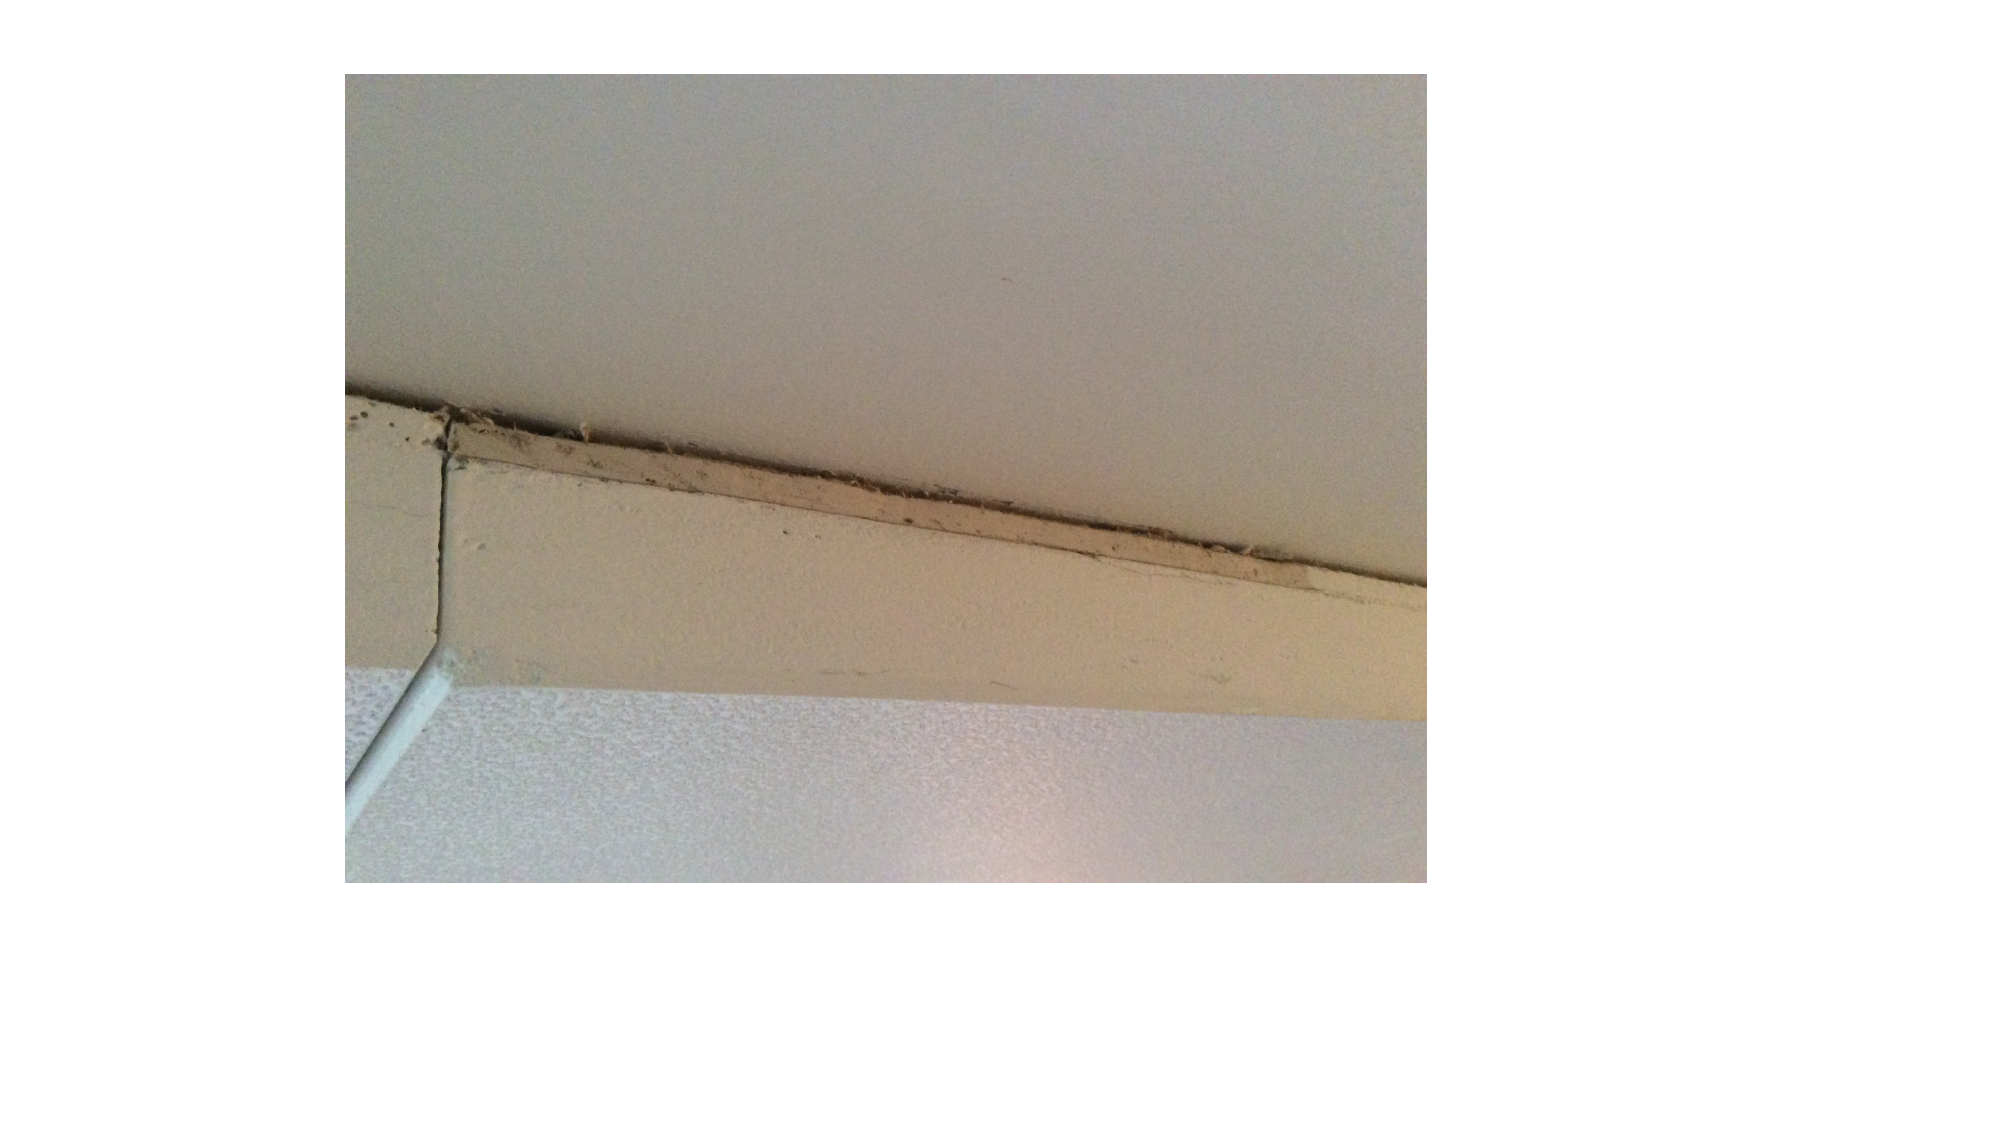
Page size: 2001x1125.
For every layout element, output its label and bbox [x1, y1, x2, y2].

picture [345, 75, 1427, 883]
